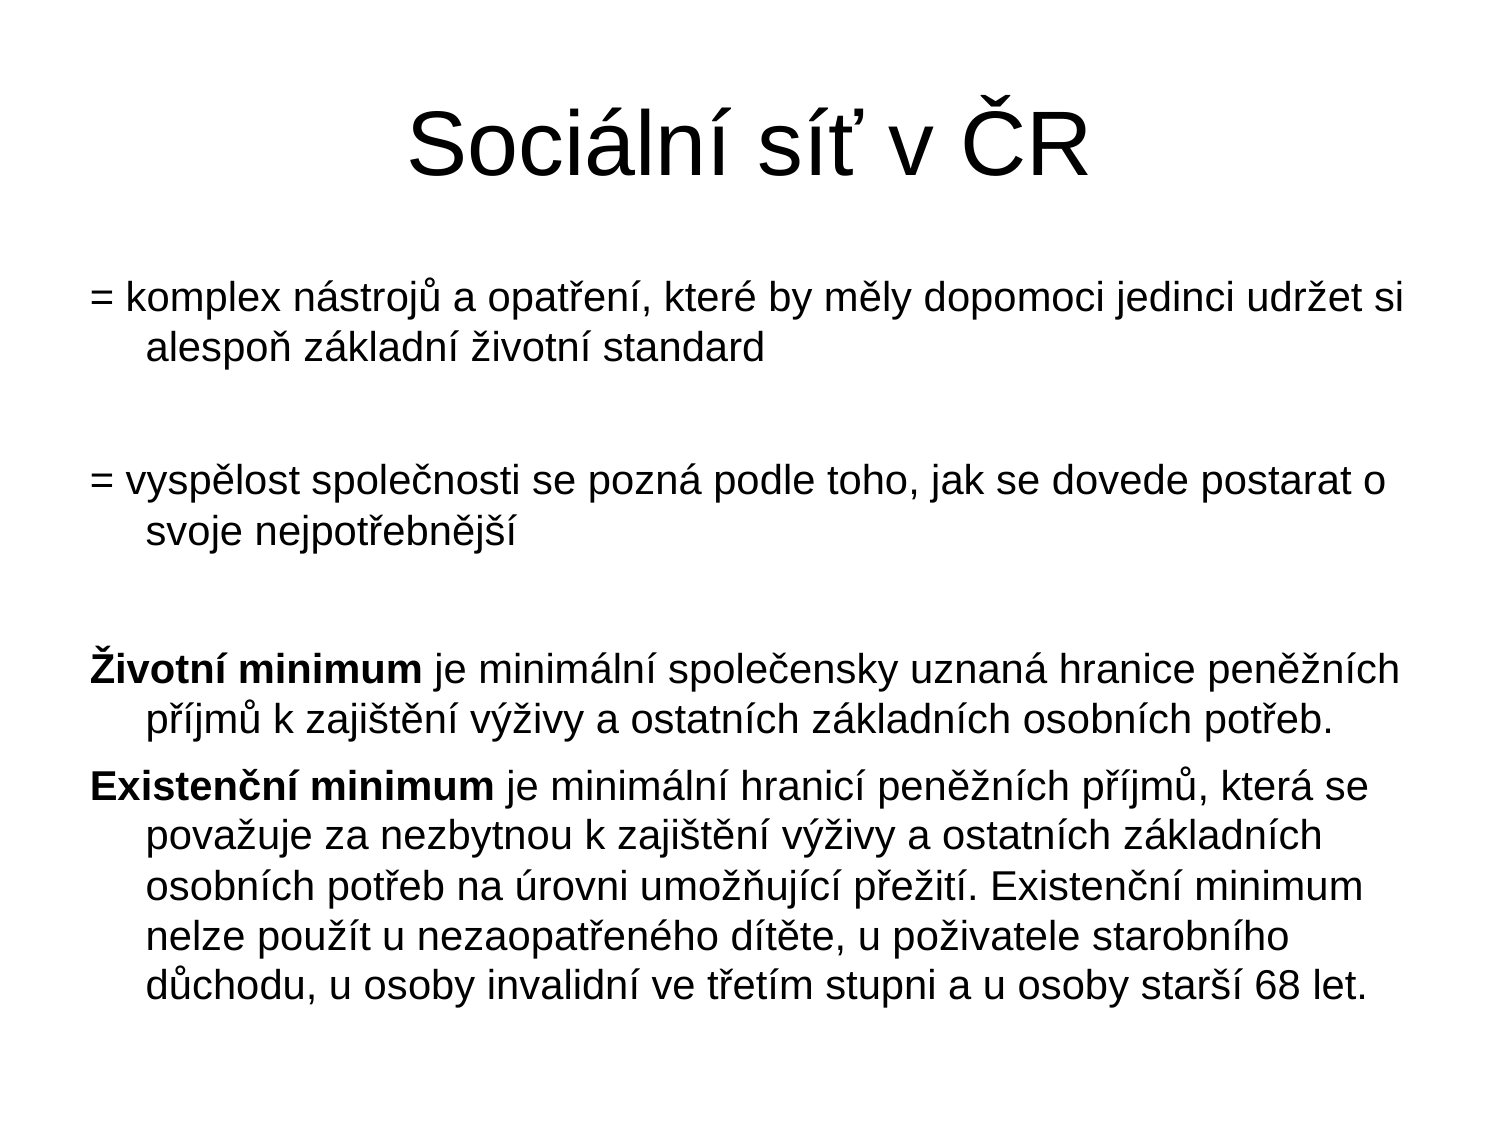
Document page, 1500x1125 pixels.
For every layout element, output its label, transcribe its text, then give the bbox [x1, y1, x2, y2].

text_box Sociální síť v ČR [74, 45, 1425, 233]
text_box = komplex nástrojů a opatření, které by měly dopomoci jedinci udržet si alespoň základní životní standard = vyspělost společnosti se pozná podle toho, jak se dovede postarat o svoje nejpotřebnější Životní minimum je minimální společensky uznaná hranice peněžních příjmů k zajištění výživy a ostatních základních osobních potřeb. Existenční minimum je minimální hranicí peněžních příjmů, která se považuje za nezbytnou k zajištění výživy a ostatních základních osobních potřeb na úrovni umožňující přežití. Existenční minimum nelze použít u nezaopatřeného dítěte, u poživatele starobního důchodu, u osoby invalidní ve třetím stupni a u osoby starší 68 let. [74, 262, 1425, 1005]
